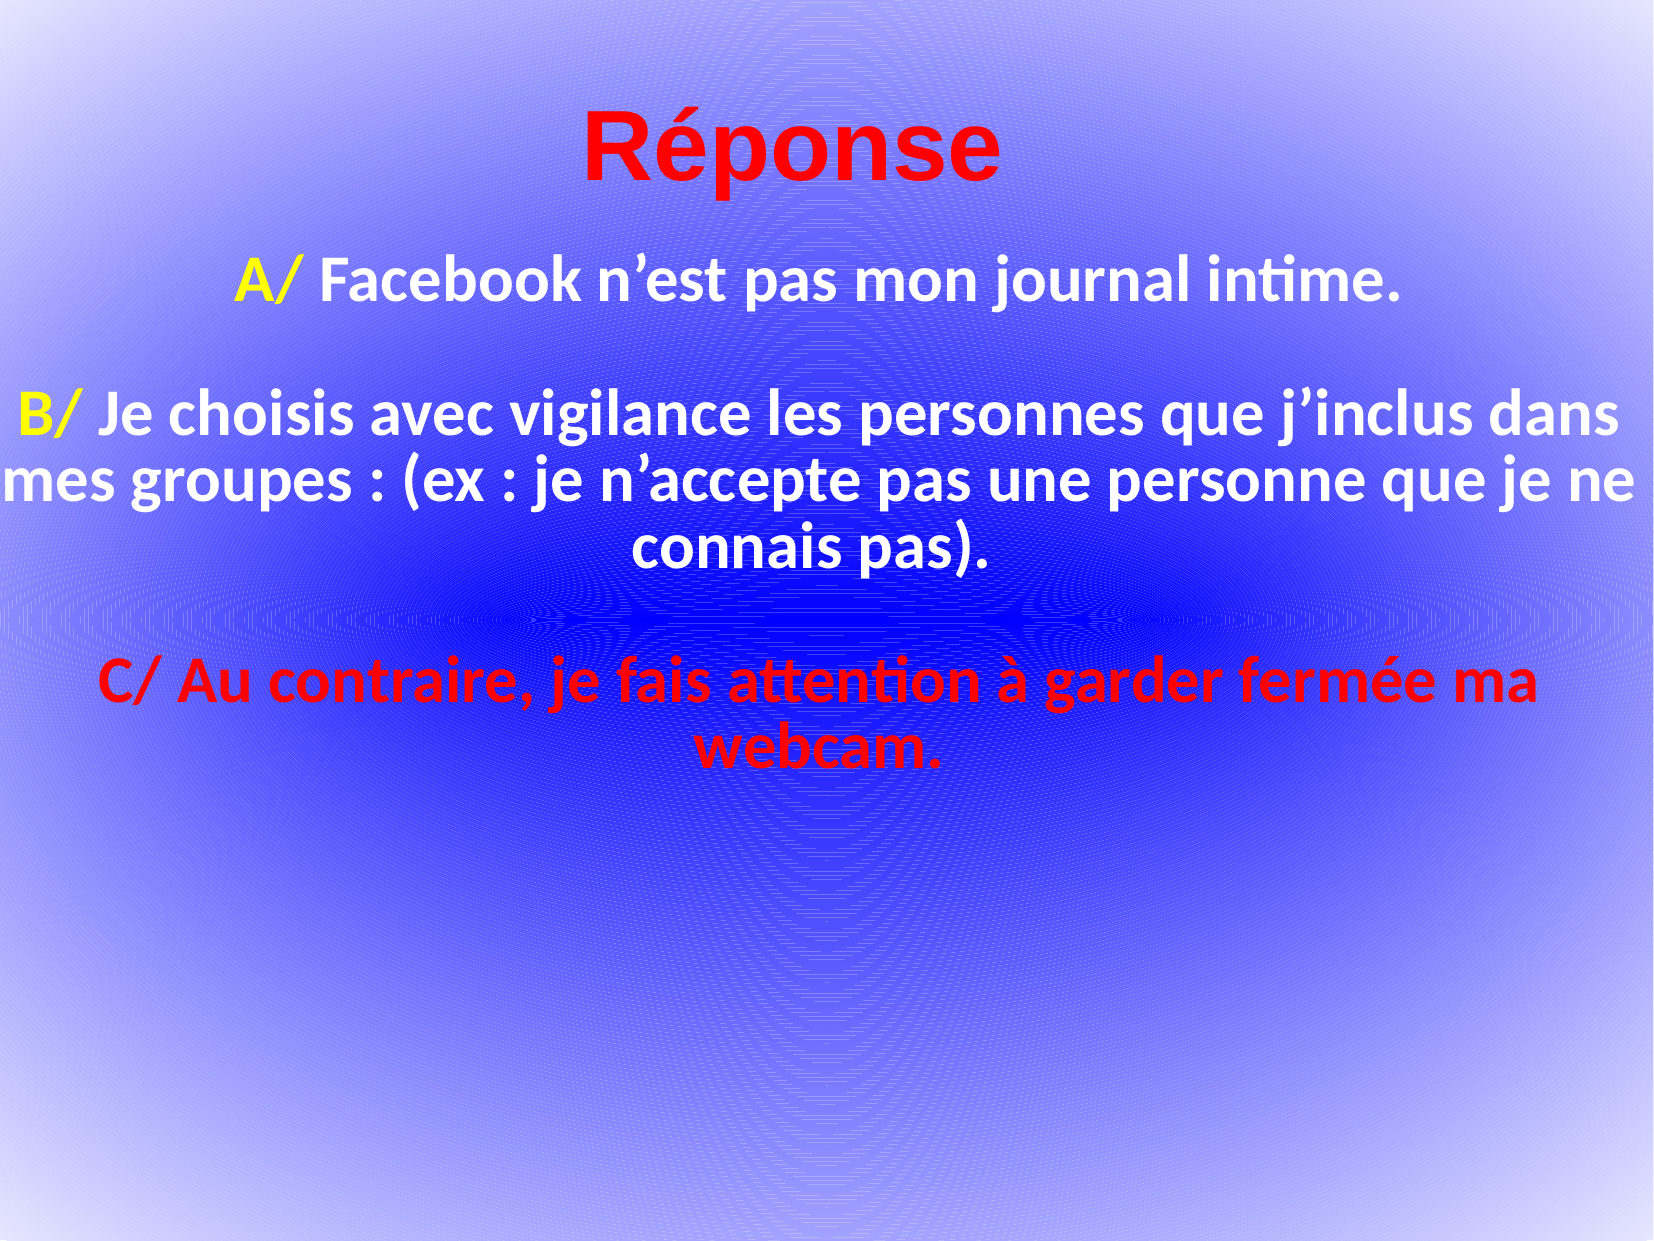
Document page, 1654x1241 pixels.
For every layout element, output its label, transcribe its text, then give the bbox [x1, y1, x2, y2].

text_box Réponse [566, 82, 1052, 210]
text_box A/ Facebook n’est pas mon journal intime. B/ Je choisis avec vigilance les personnes que j’inclus dans mes groupes : (ex : je n’accepte pas une personne que je ne connais pas). C/ Au contraire, je fais attention à garder fermée ma webcam. [0, 177, 1654, 926]
